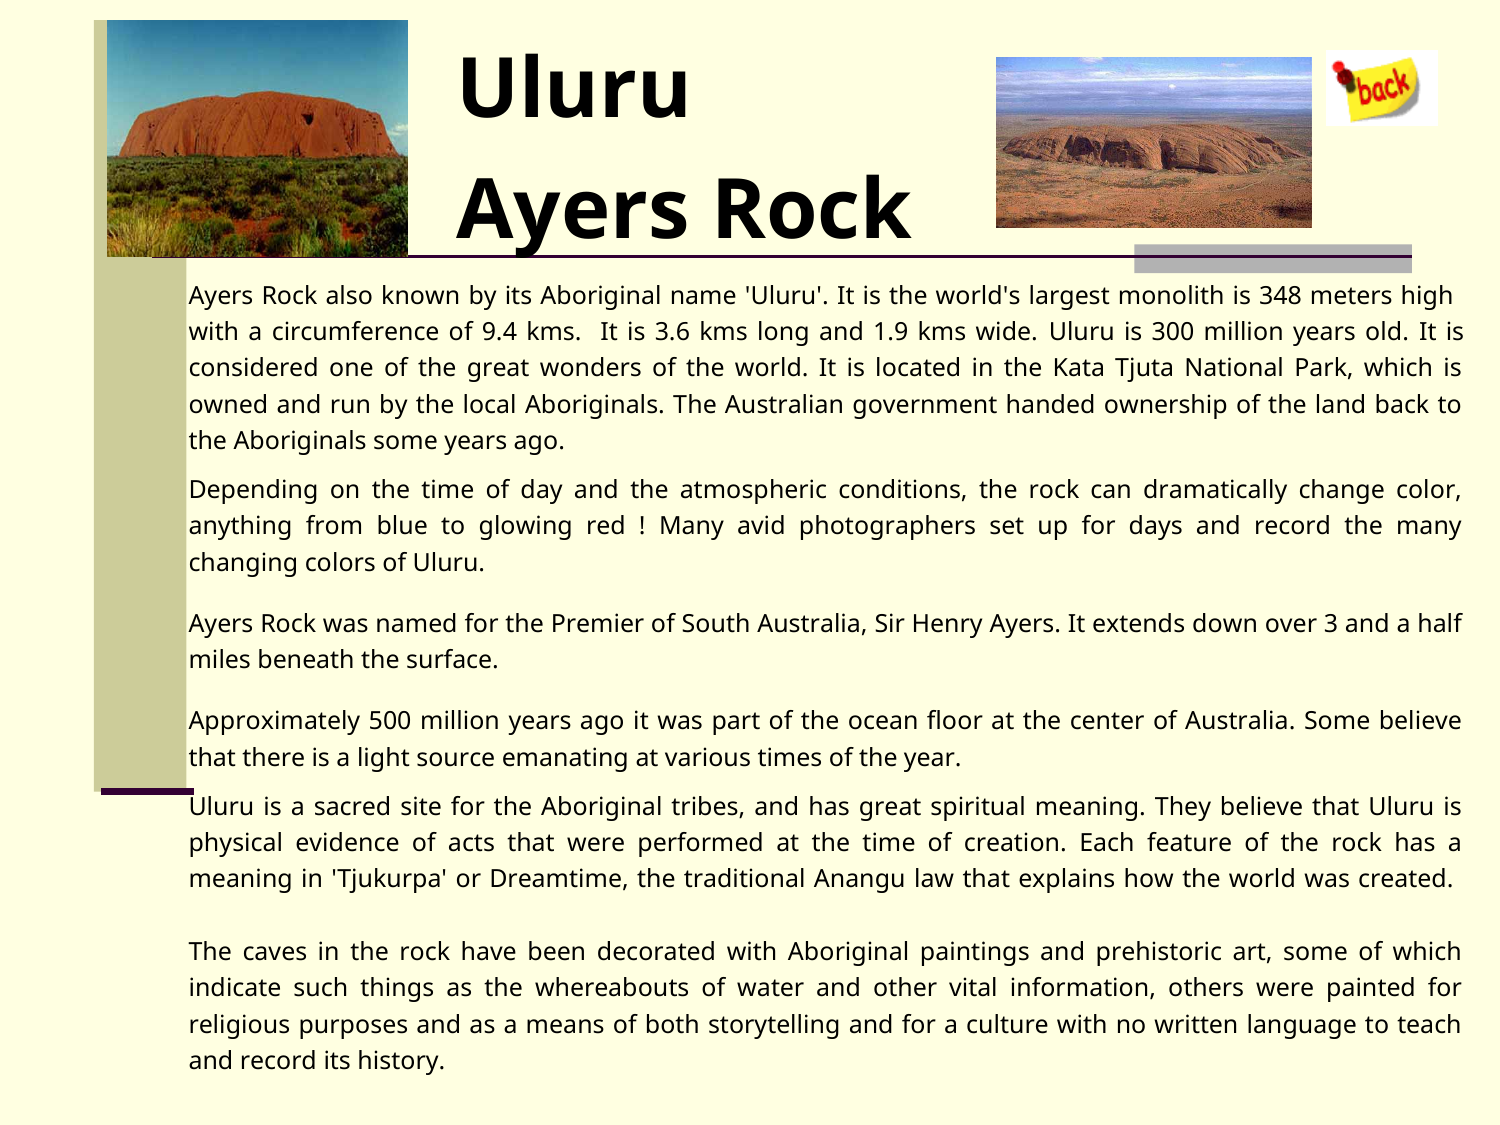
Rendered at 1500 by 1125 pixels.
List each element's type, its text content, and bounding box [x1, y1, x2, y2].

text_box Uluru Ayers Rock [456, 20, 982, 288]
picture [107, 20, 408, 257]
text_box Ayers Rock also known by its Aboriginal name 'Uluru'. It is the world's largest monolith is 348 meters high with a circumference of 9.4 kms. It is 3.6 kms long and 1.9 kms wide. Uluru is 300 million years old. It is considered one of the great wonders of the world. It is located in the Kata Tjuta National Park, which is owned and run by the local Aboriginals. The Australian government handed ownership of the land back to the Aboriginals some years ago. Depending on the time of day and the atmospheric conditions, the rock can dramatically change color, anything from blue to glowing red ! Many avid photographers set up for days and record the many changing colors of Uluru. Ayers Rock was named for the Premier of South Australia, Sir Henry Ayers. It extends down over 3 and a half miles beneath the surface. Approximately 500 million years ago it was part of the ocean floor at the center of Australia. Some believe that there is a light source emanating at various times of the year. Uluru is a sacred site for the Aboriginal tribes, and has great spiritual meaning. They believe that Uluru is physical evidence of acts that were performed at the time of creation. Each feature of the rock has a meaning in 'Tjukurpa' or Dreamtime, the traditional Anangu law that explains how the world was created. The caves in the rock have been decorated with Aboriginal paintings and prehistoric art, some of which indicate such things as the whereabouts of water and other vital information, others were painted for religious purposes and as a means of both storytelling and for a culture with no written language to teach and record its history. [188, 274, 1465, 1107]
picture [1326, 50, 1438, 126]
picture [996, 57, 1312, 228]
